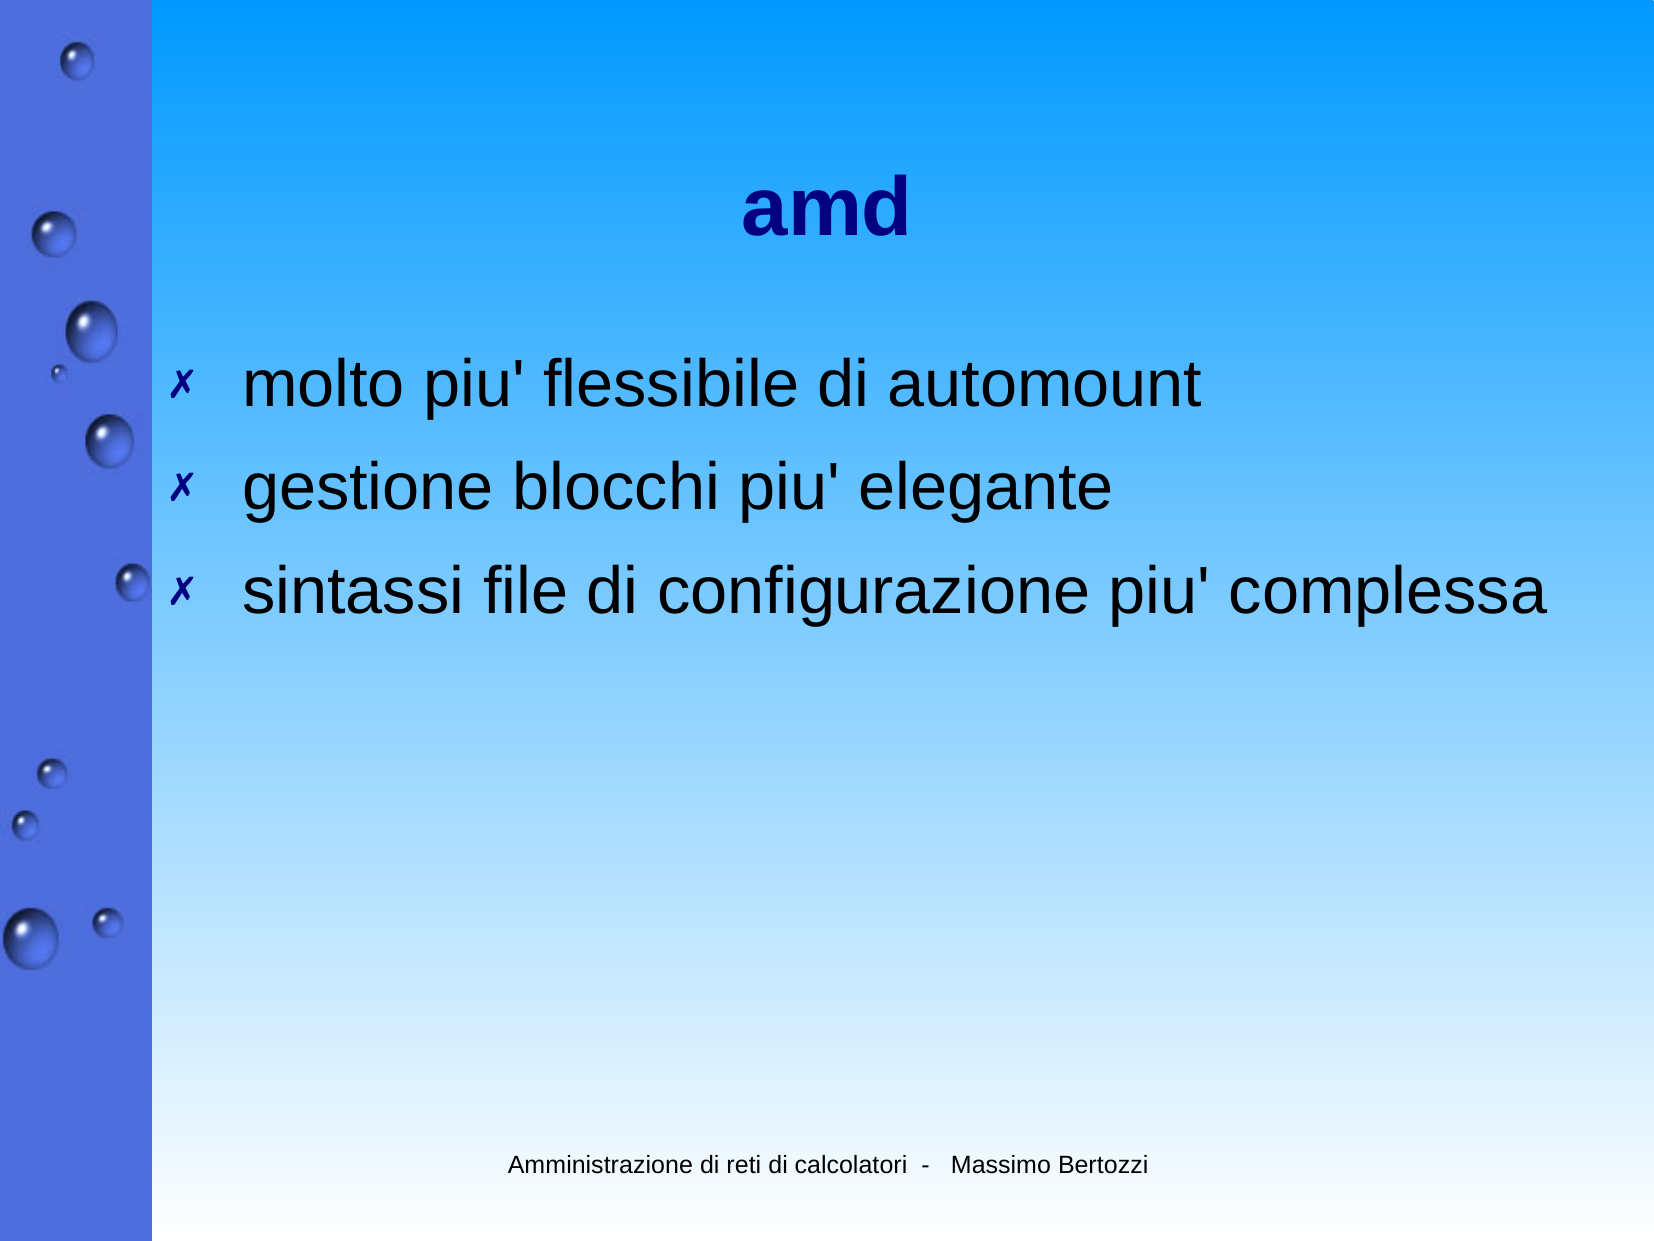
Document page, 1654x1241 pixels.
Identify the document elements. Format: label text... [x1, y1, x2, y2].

title amd [121, 102, 1534, 311]
list molto piu' flessibile di automount gestione blocchi piu' elegante sintassi file di configurazione piu' complessa [159, 346, 1572, 1128]
picture [0, 0, 152, 1241]
